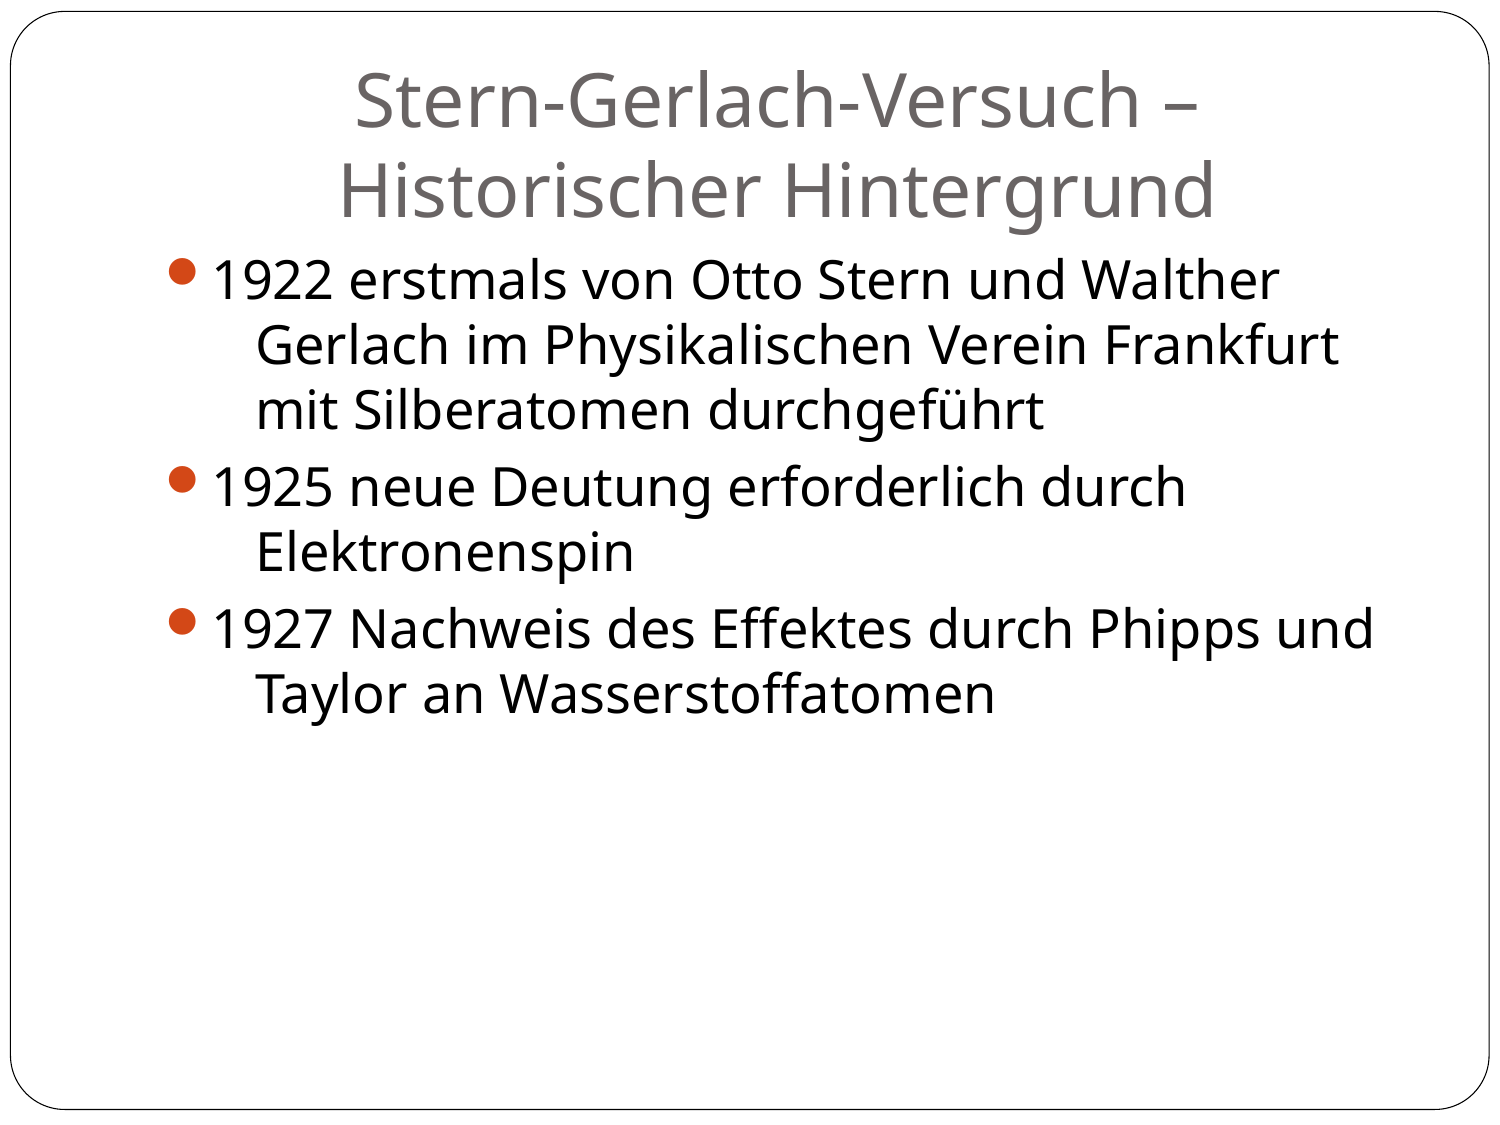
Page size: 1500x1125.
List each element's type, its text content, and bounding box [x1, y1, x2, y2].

title Stern-Gerlach-Versuch – Historischer Hintergrund [150, 45, 1426, 209]
list 1922 erstmals von Otto Stern und Walther Gerlach im Physikalischen Verein Frankfurt mit Silberatomen durchgeführt 1925 neue Deutung erforderlich durch Elektronenspin 1927 Nachweis des Effektes durch Phipps und Taylor an Wasserstoffatomen [150, 237, 1426, 988]
